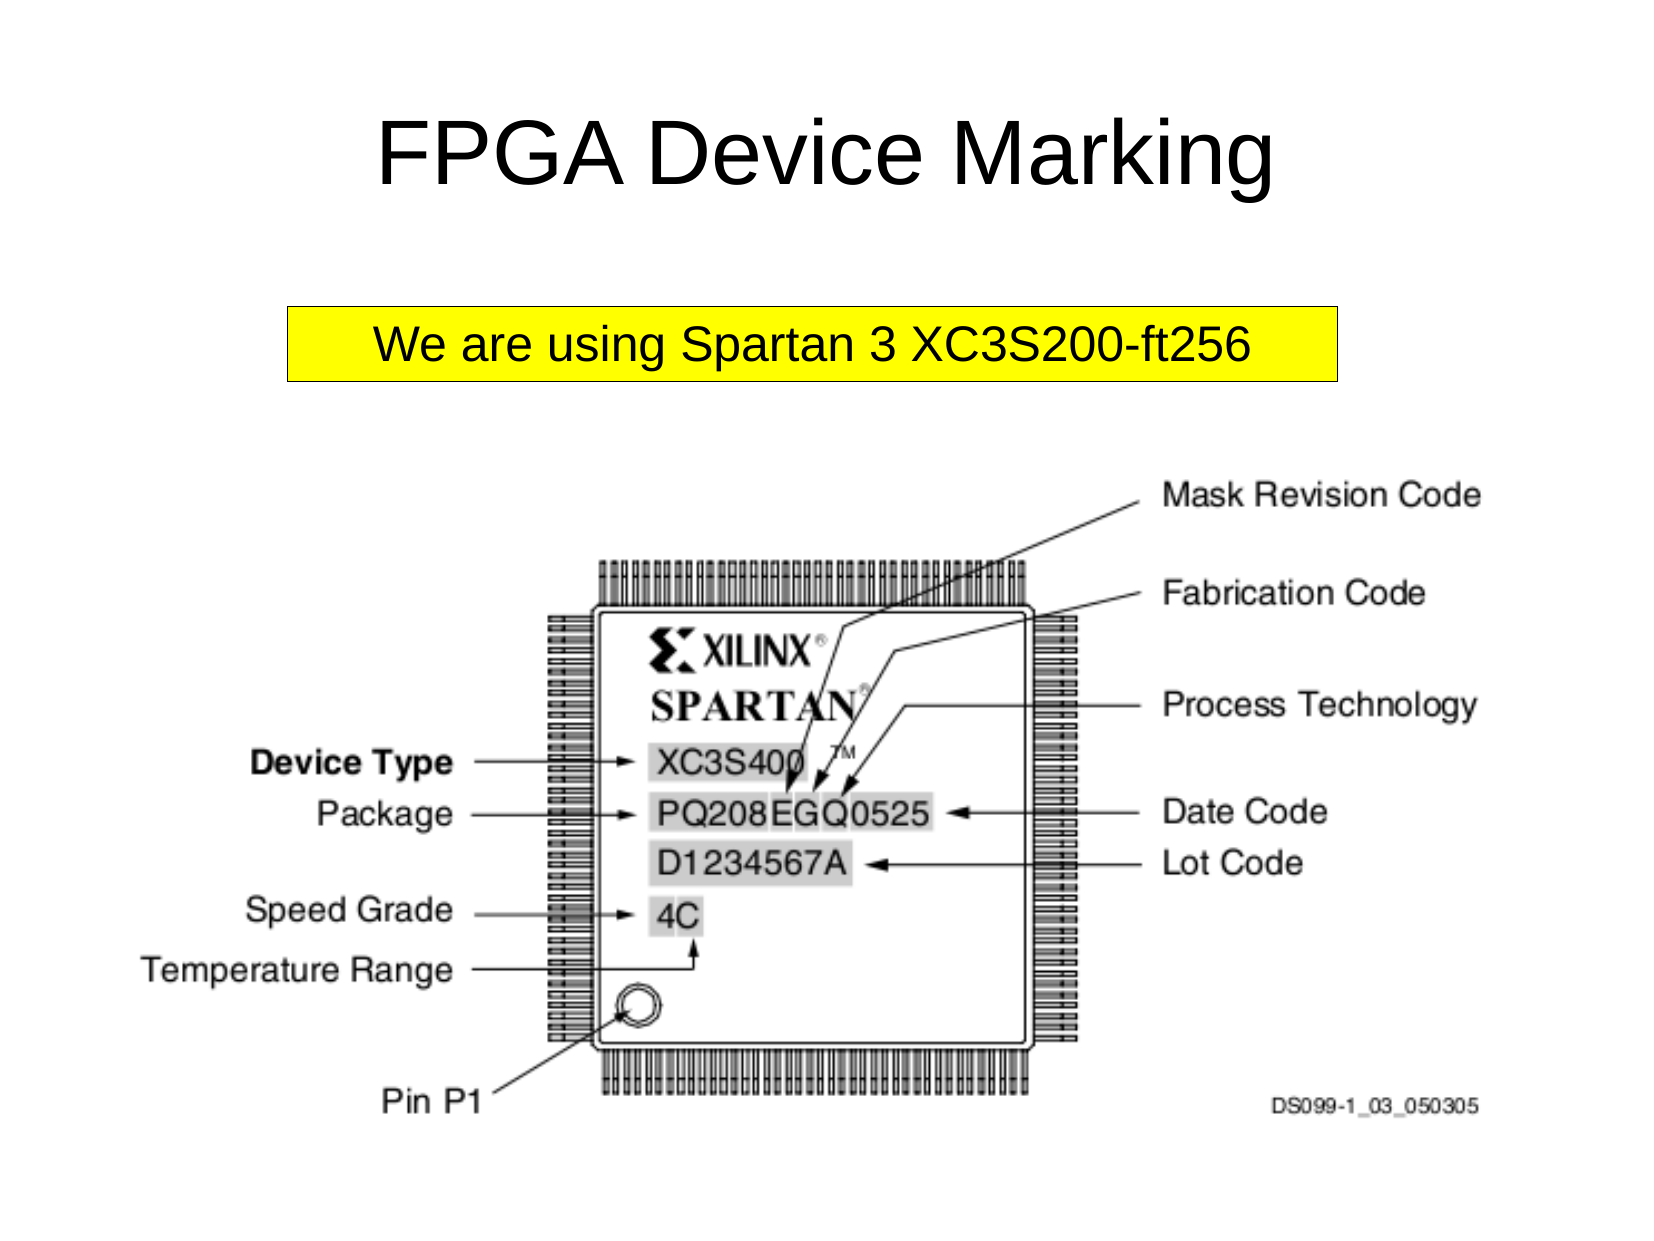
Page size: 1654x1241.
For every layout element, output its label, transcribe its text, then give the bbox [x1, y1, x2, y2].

title FPGA Device Marking [82, 49, 1571, 257]
picture [112, 449, 1501, 1126]
text_box We are using Spartan 3 XC3S200-ft256 [287, 306, 1338, 382]
